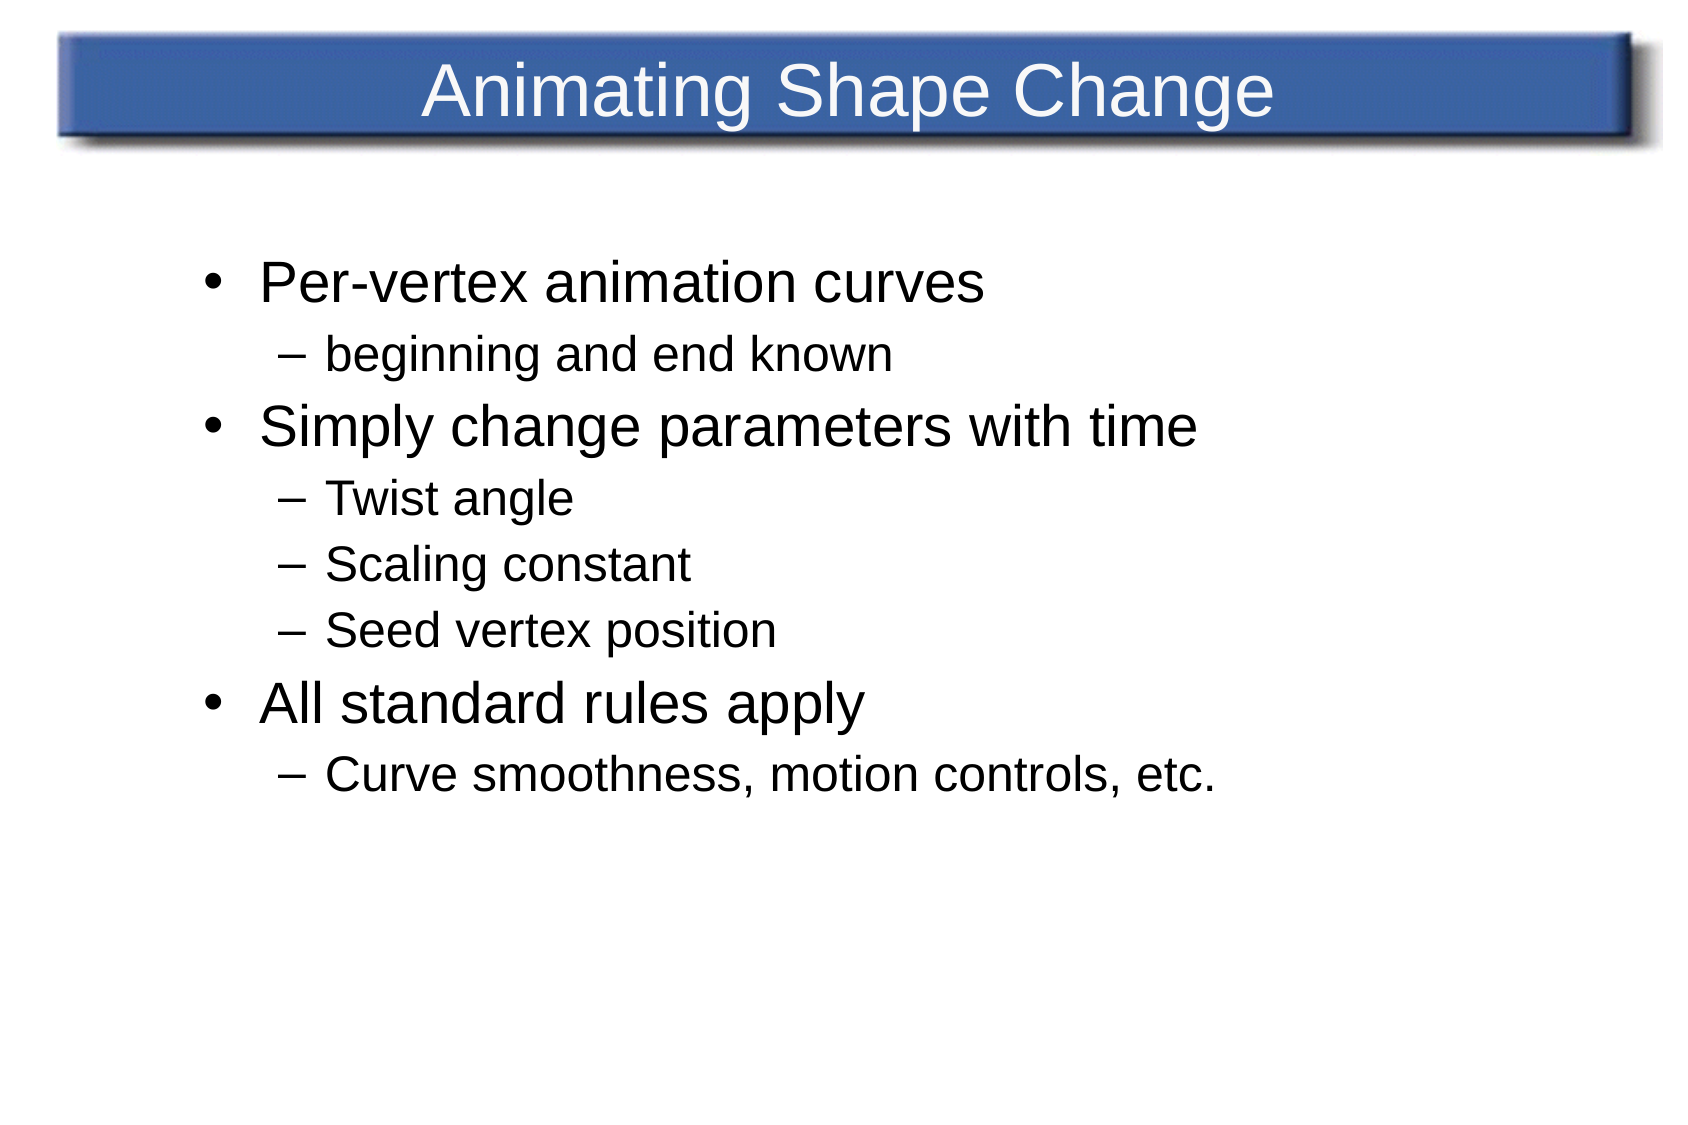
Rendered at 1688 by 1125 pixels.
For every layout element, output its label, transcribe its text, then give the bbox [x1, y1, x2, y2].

picture [56, 29, 1663, 156]
list Per-vertex animation curves beginning and end known Simply change parameters with time Twist angle Scaling constant Seed vertex position All standard rules apply Curve smoothness, motion controls, etc. [188, 245, 1500, 1013]
title Animating Shape Change [188, 23, 1509, 149]
